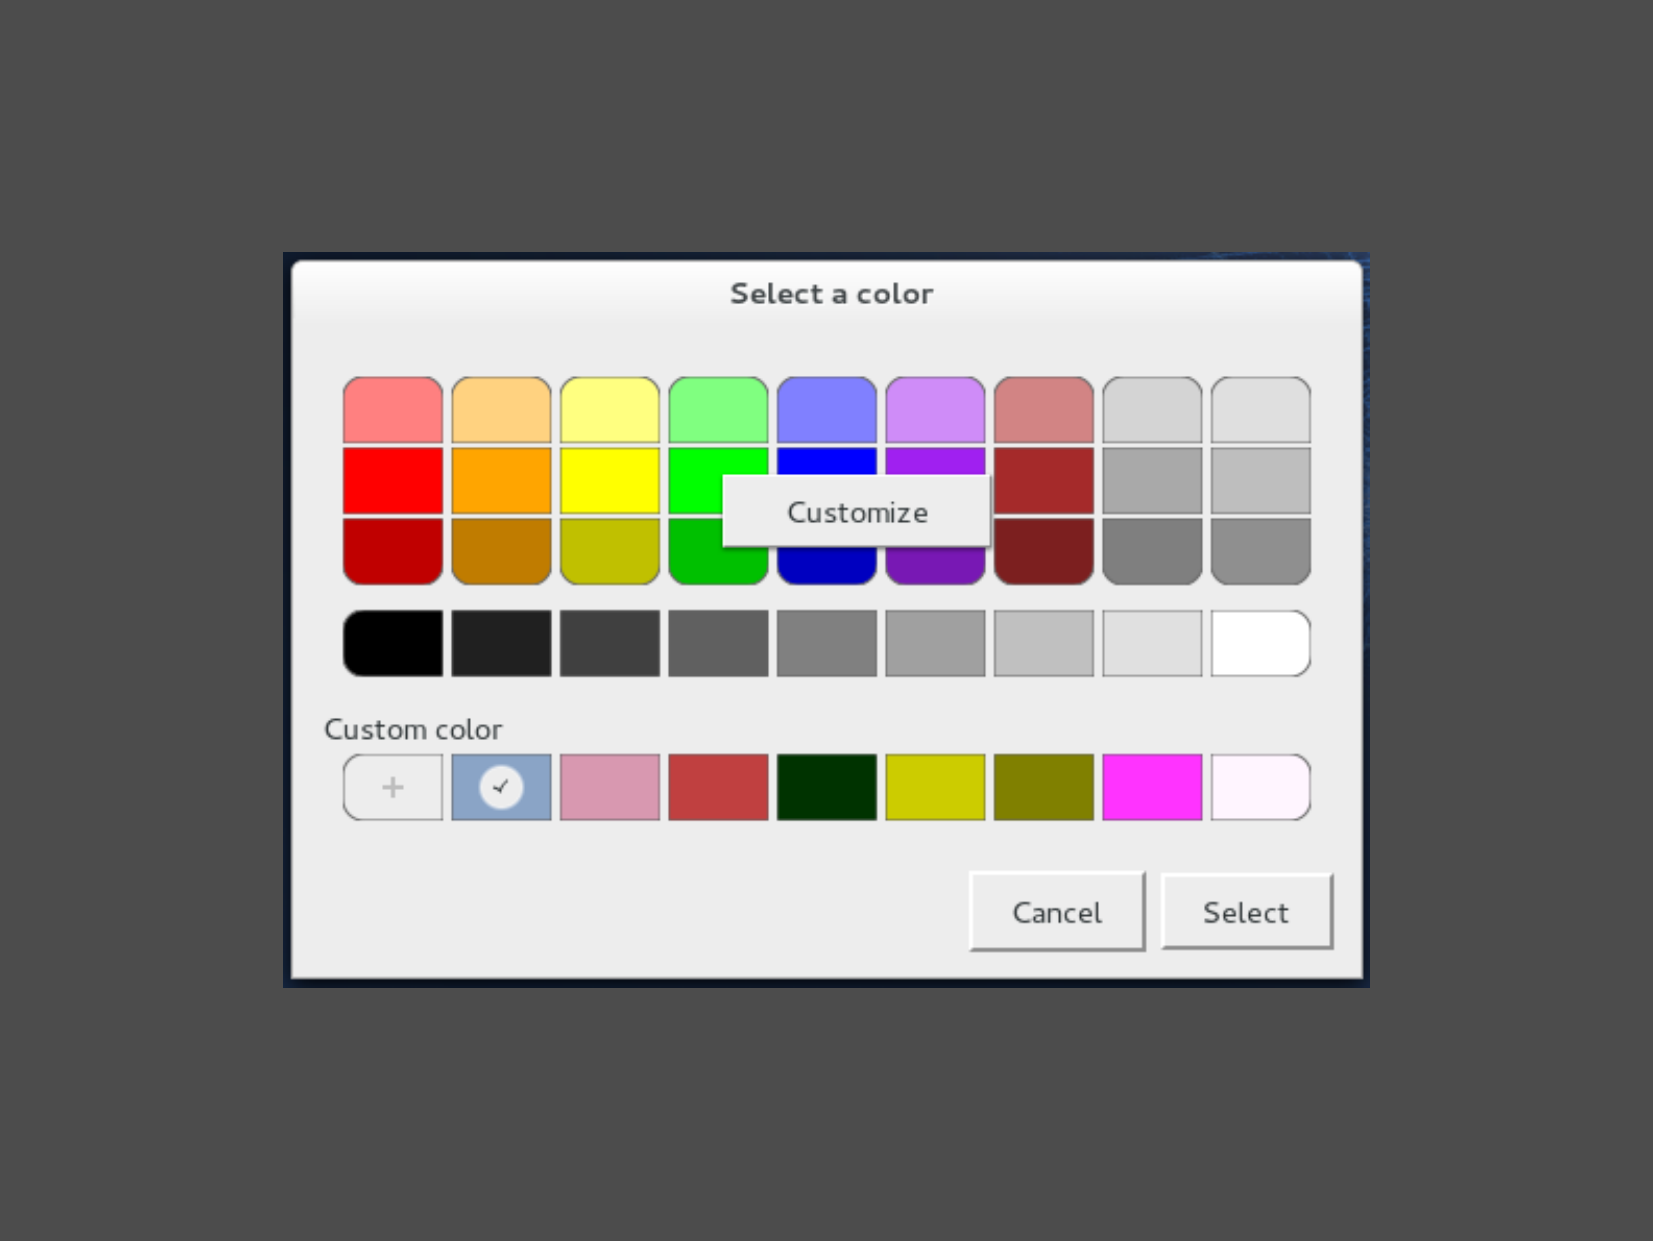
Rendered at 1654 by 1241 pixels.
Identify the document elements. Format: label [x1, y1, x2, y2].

picture [283, 252, 1370, 988]
